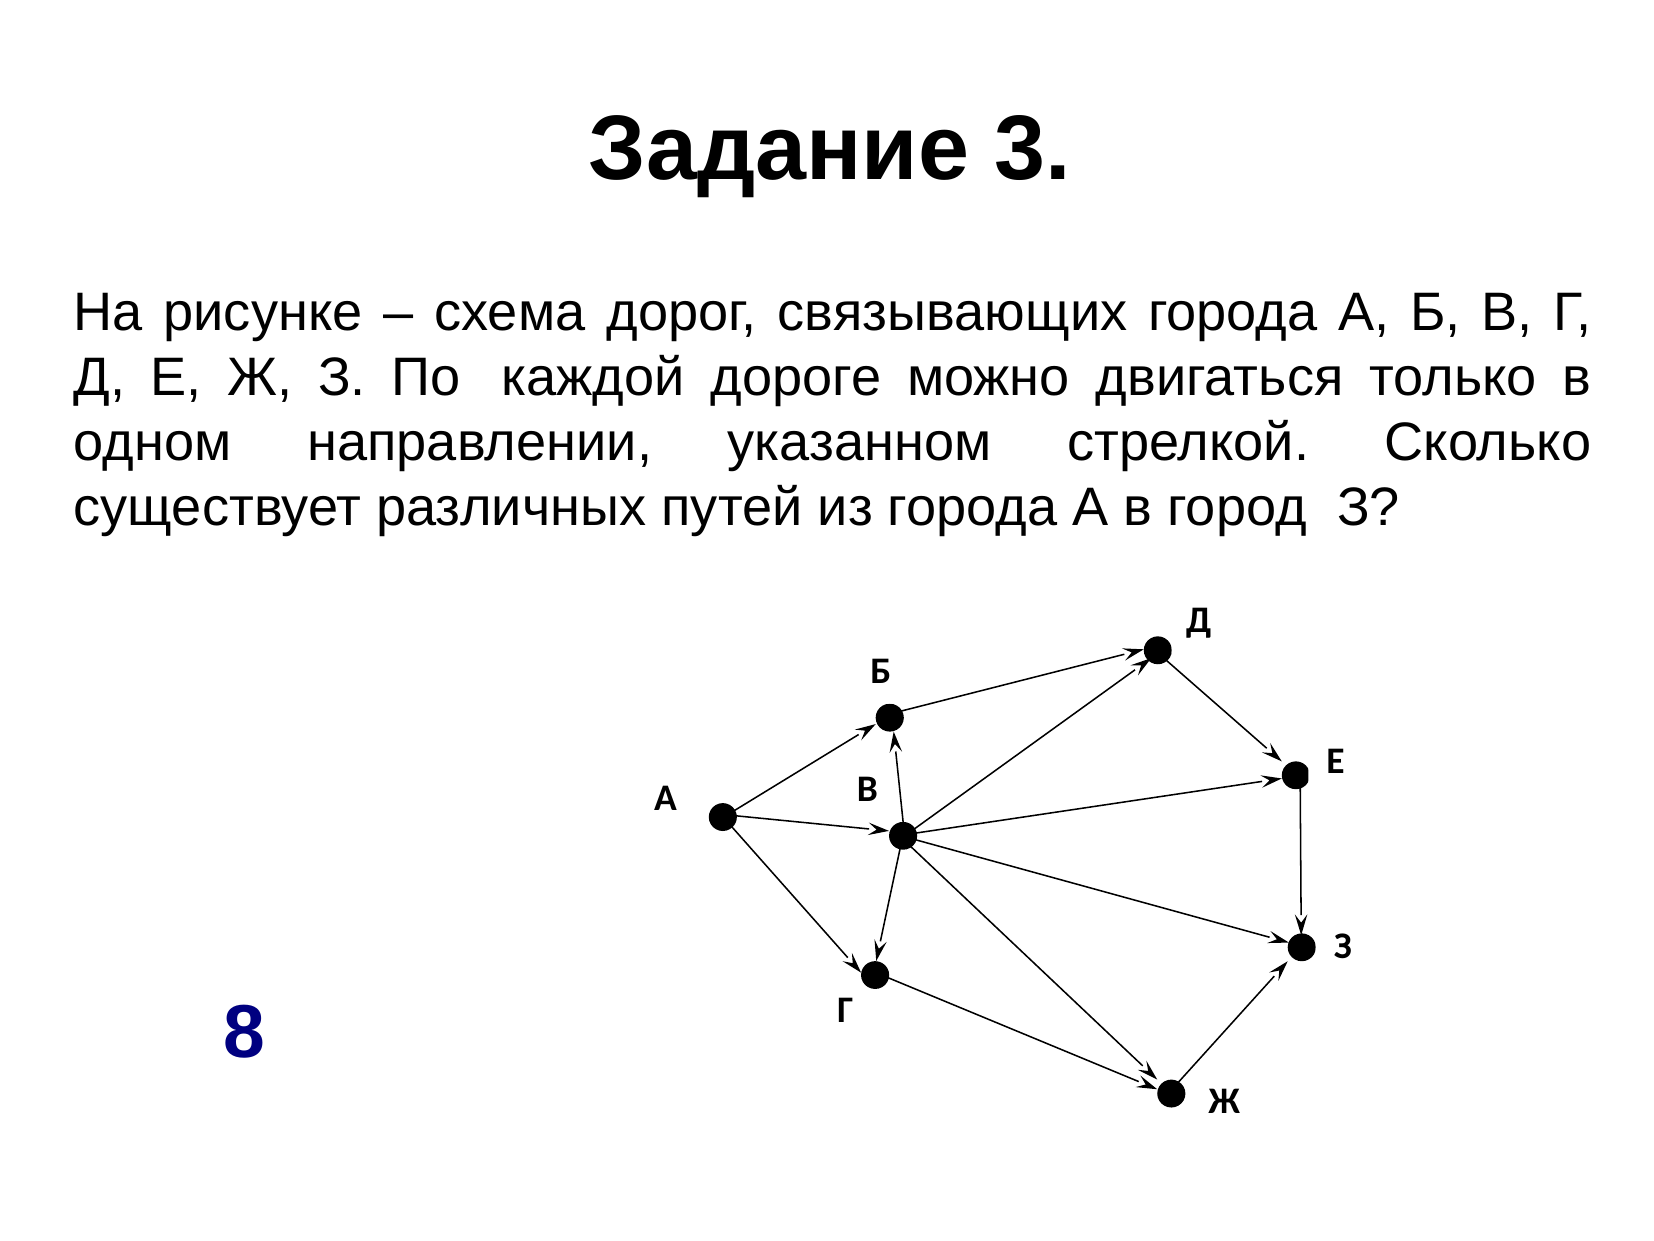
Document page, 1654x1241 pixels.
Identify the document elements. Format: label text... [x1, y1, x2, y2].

text_box [875, 704, 904, 732]
text_box [708, 803, 737, 832]
text_box [1143, 636, 1172, 665]
text_box [861, 961, 890, 989]
text_box Б [853, 649, 908, 704]
title Задание 3. [82, 68, 1571, 268]
text_box В [840, 767, 895, 822]
text_box Ж [1196, 1079, 1252, 1134]
text_box Г [818, 988, 873, 1044]
list На рисунке – схема дорог, связывающих города А, Б, В, Г, Д, Е, Ж, З. По каждой дороге можно двигаться только в одном направлении, указанном стрелкой. Сколько существует различных путей из города А в город З? 8 [58, 268, 1609, 1194]
text_box [1281, 761, 1308, 790]
text_box [1157, 1079, 1186, 1108]
text_box З [1315, 925, 1370, 980]
text_box Е [1308, 739, 1363, 794]
text_box А [638, 776, 693, 831]
text_box [901, 834, 918, 850]
text_box [889, 822, 903, 850]
text_box [904, 821, 914, 833]
text_box [1287, 933, 1315, 962]
text_box Д [1171, 598, 1226, 653]
